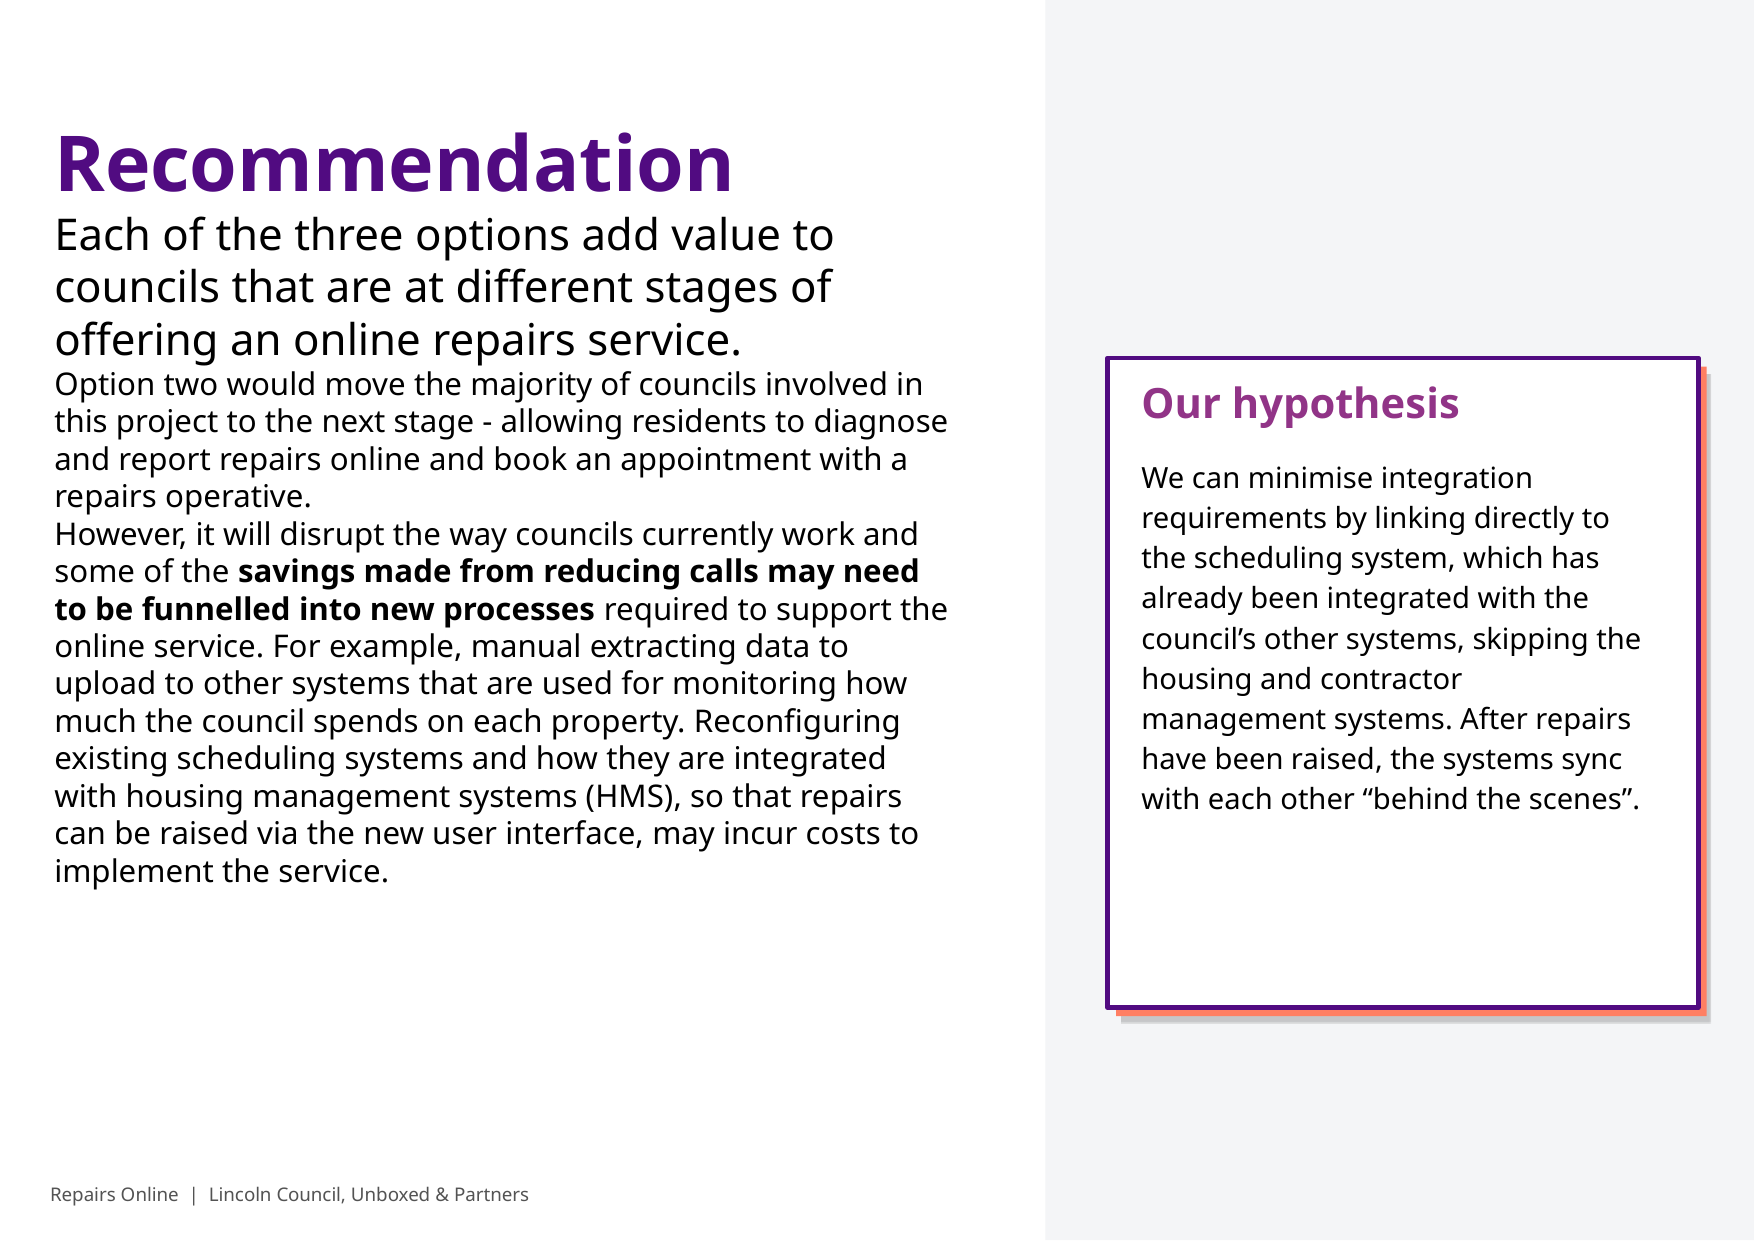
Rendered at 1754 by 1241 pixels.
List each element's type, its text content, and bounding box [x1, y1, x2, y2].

text_box Our hypothesis We can minimise integration requirements by linking directly to the scheduling system, which has already been integrated with the council’s other systems, skipping the housing and contractor management systems. After repairs have been raised, the systems sync with each other “behind the scenes”. [1107, 357, 1699, 1008]
text_box [1045, 0, 1754, 1241]
title Recommendation Each of the three options add value to councils that are at different stages of offering an online repairs service. Option two would move the majority of councils involved in this project to the next stage - allowing residents to diagnose and report repairs online and book an appointment with a repairs operative. However, it will disrupt the way councils currently work and some of the savings made from reducing calls may need to be funnelled into new processes required to support the online service. For example, manual extracting data to upload to other systems that are used for monitoring how much the council spends on each property. Reconfiguring existing scheduling systems and how they are integrated with housing management systems (HMS), so that repairs can be raised via the new user interface, may incur costs to implement the service. [35, 94, 971, 235]
